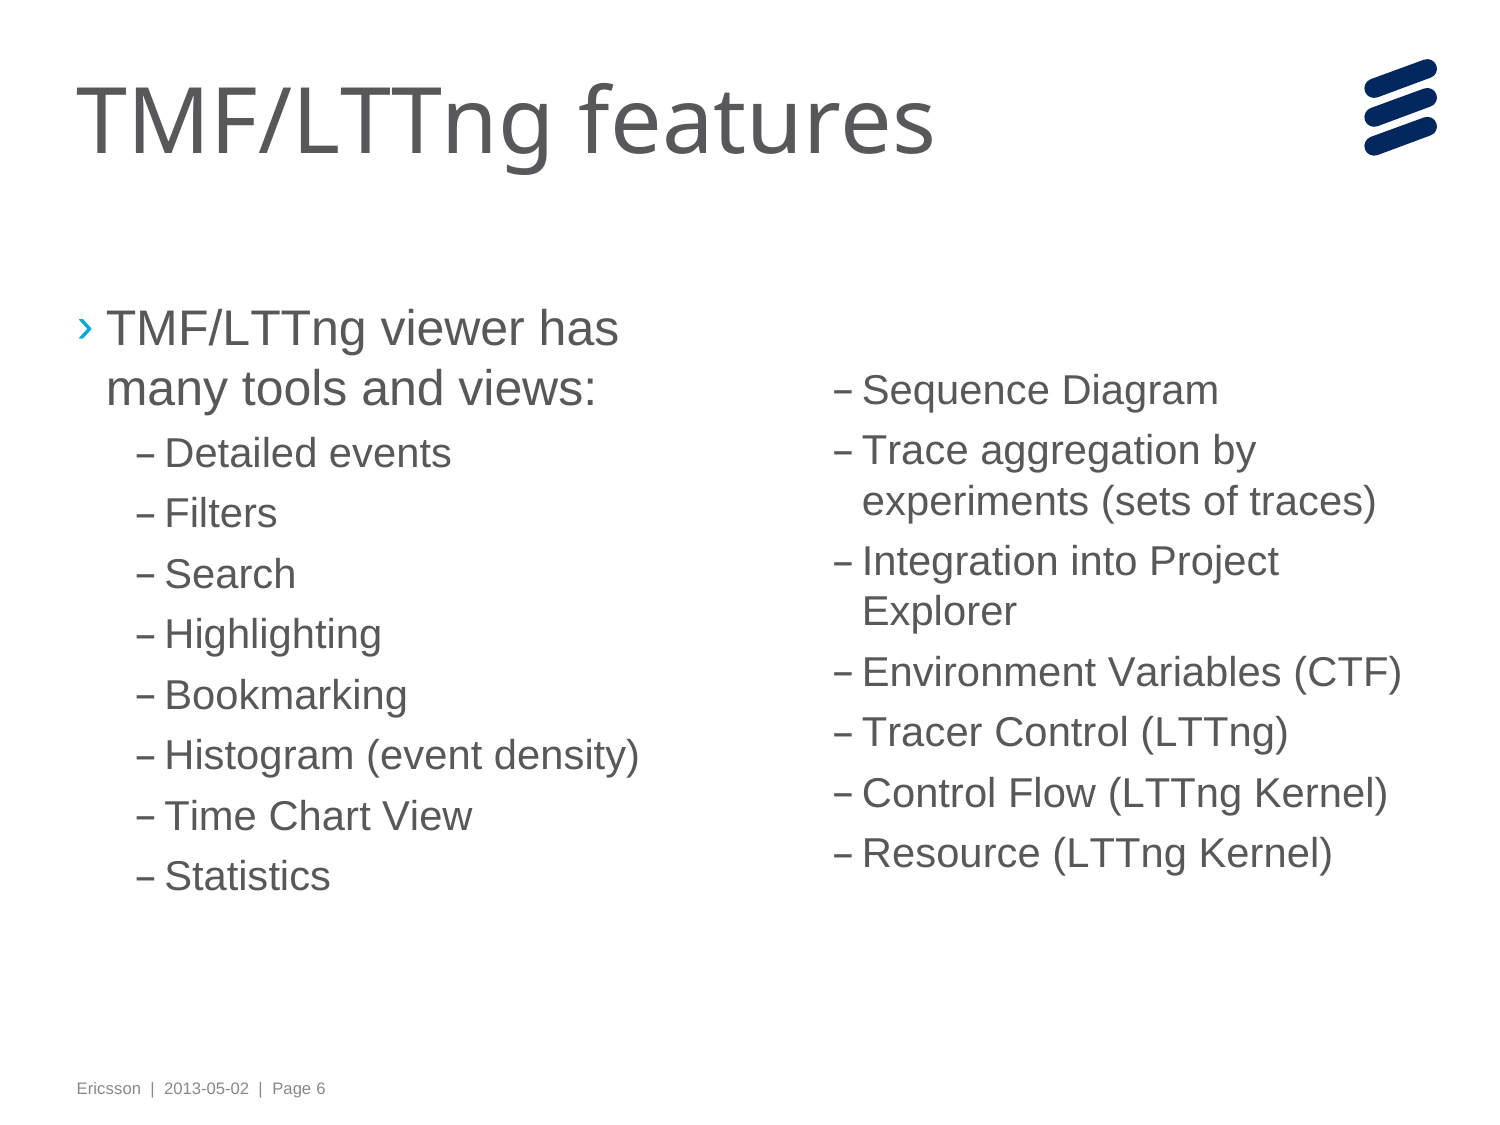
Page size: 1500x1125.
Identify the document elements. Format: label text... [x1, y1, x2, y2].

title TMF/LTTng features [64, 39, 1295, 218]
list Sequence Diagram Trace aggregation by experiments (sets of traces) Integration into Project Explorer Environment Variables (CTF) Tracer Control (LTTng) Control Flow (LTTng Kernel) Resource (LTTng Kernel) [762, 295, 1436, 928]
list TMF/LTTng viewer has many tools and views: Detailed events Filters Search Highlighting Bookmarking Histogram (event density) Time Chart View Statistics [65, 295, 738, 960]
